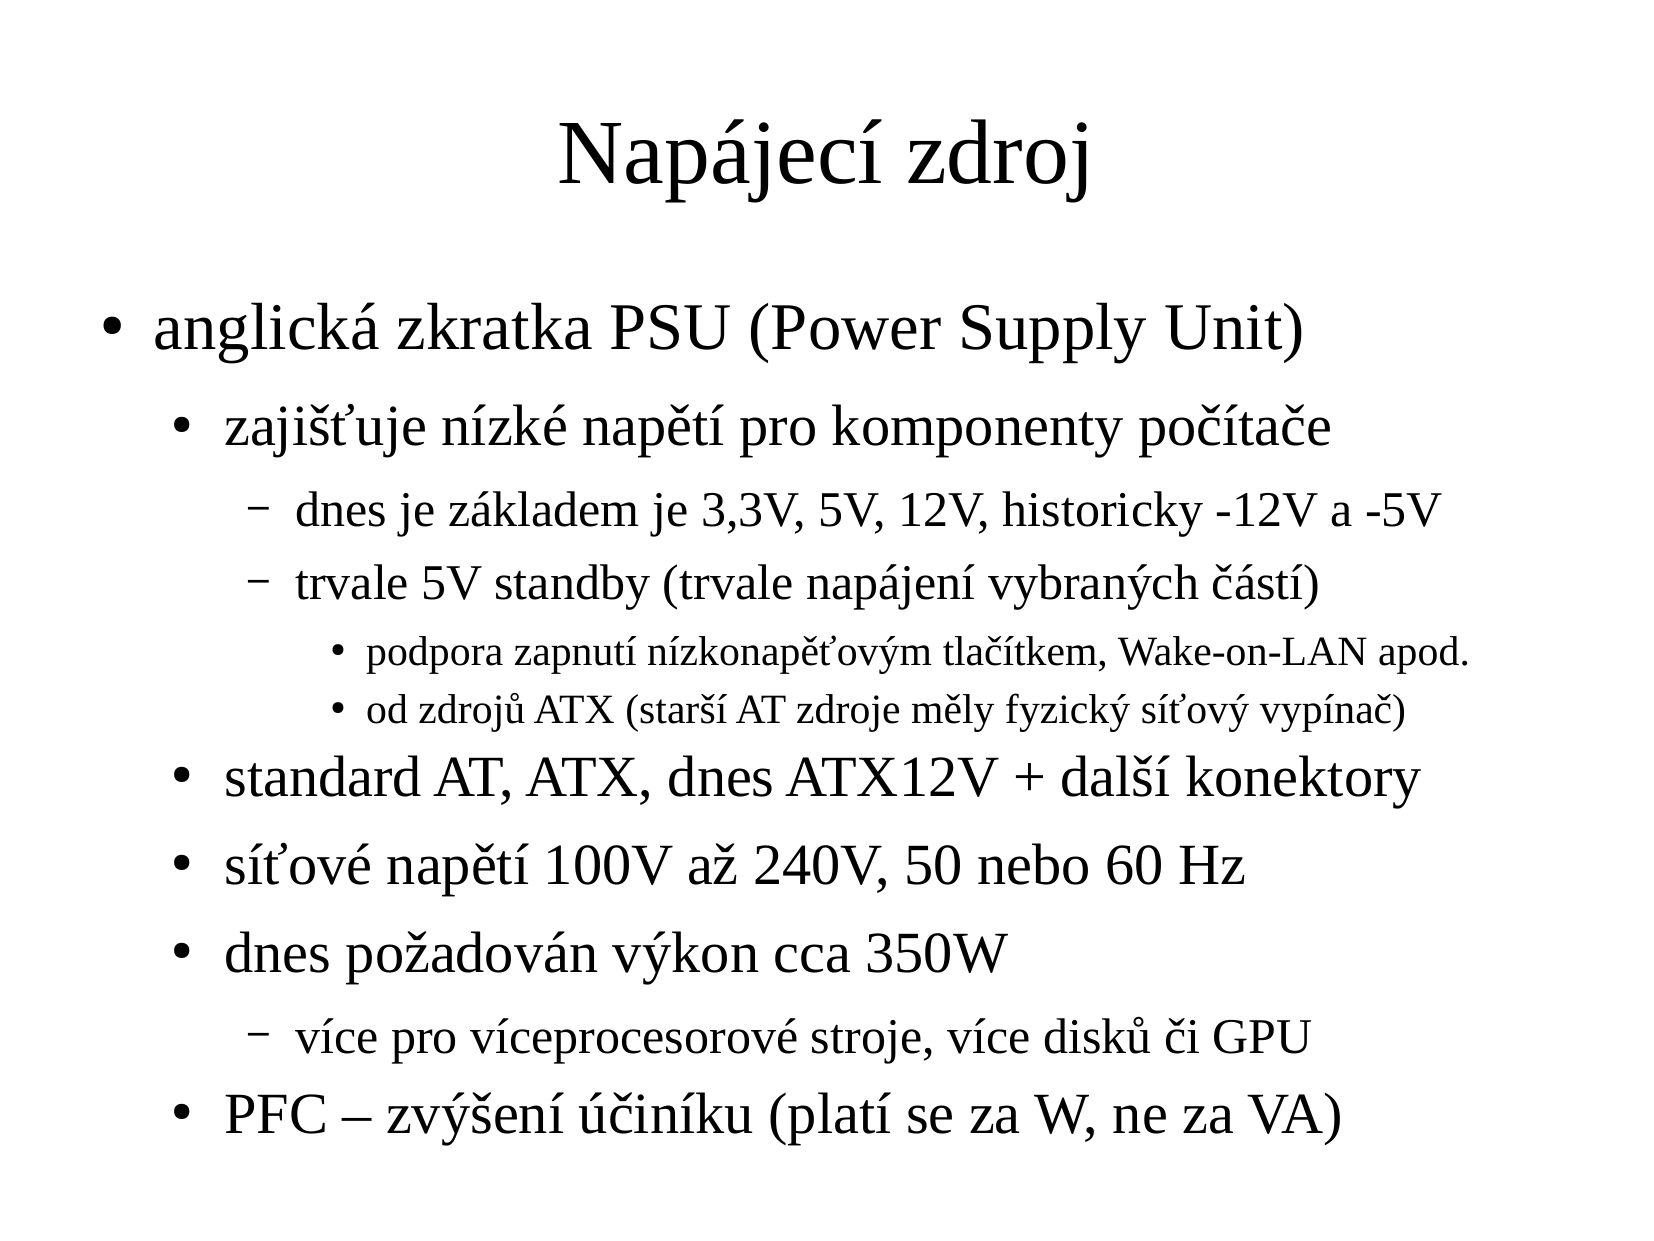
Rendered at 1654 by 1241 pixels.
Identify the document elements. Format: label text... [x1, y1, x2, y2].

list anglická zkratka PSU (Power Supply Unit) zajišťuje nízké napětí pro komponenty počítače dnes je základem je 3,3V, 5V, 12V, historicky -12V a -5V trvale 5V standby (trvale napájení vybraných částí) podpora zapnutí nízkonapěťovým tlačítkem, Wake-on-LAN apod. od zdrojů ATX (starší AT zdroje měly fyzický síťový vypínač) standard AT, ATX, dnes ATX12V + další konektory síťové napětí 100V až 240V, 50 nebo 60 Hz dnes požadován výkon cca 350W více pro víceprocesorové stroje, více disků či GPU PFC – zvýšení účiníku (platí se za W, ne za VA) [82, 290, 1571, 1156]
title Napájecí zdroj [82, 56, 1571, 250]
